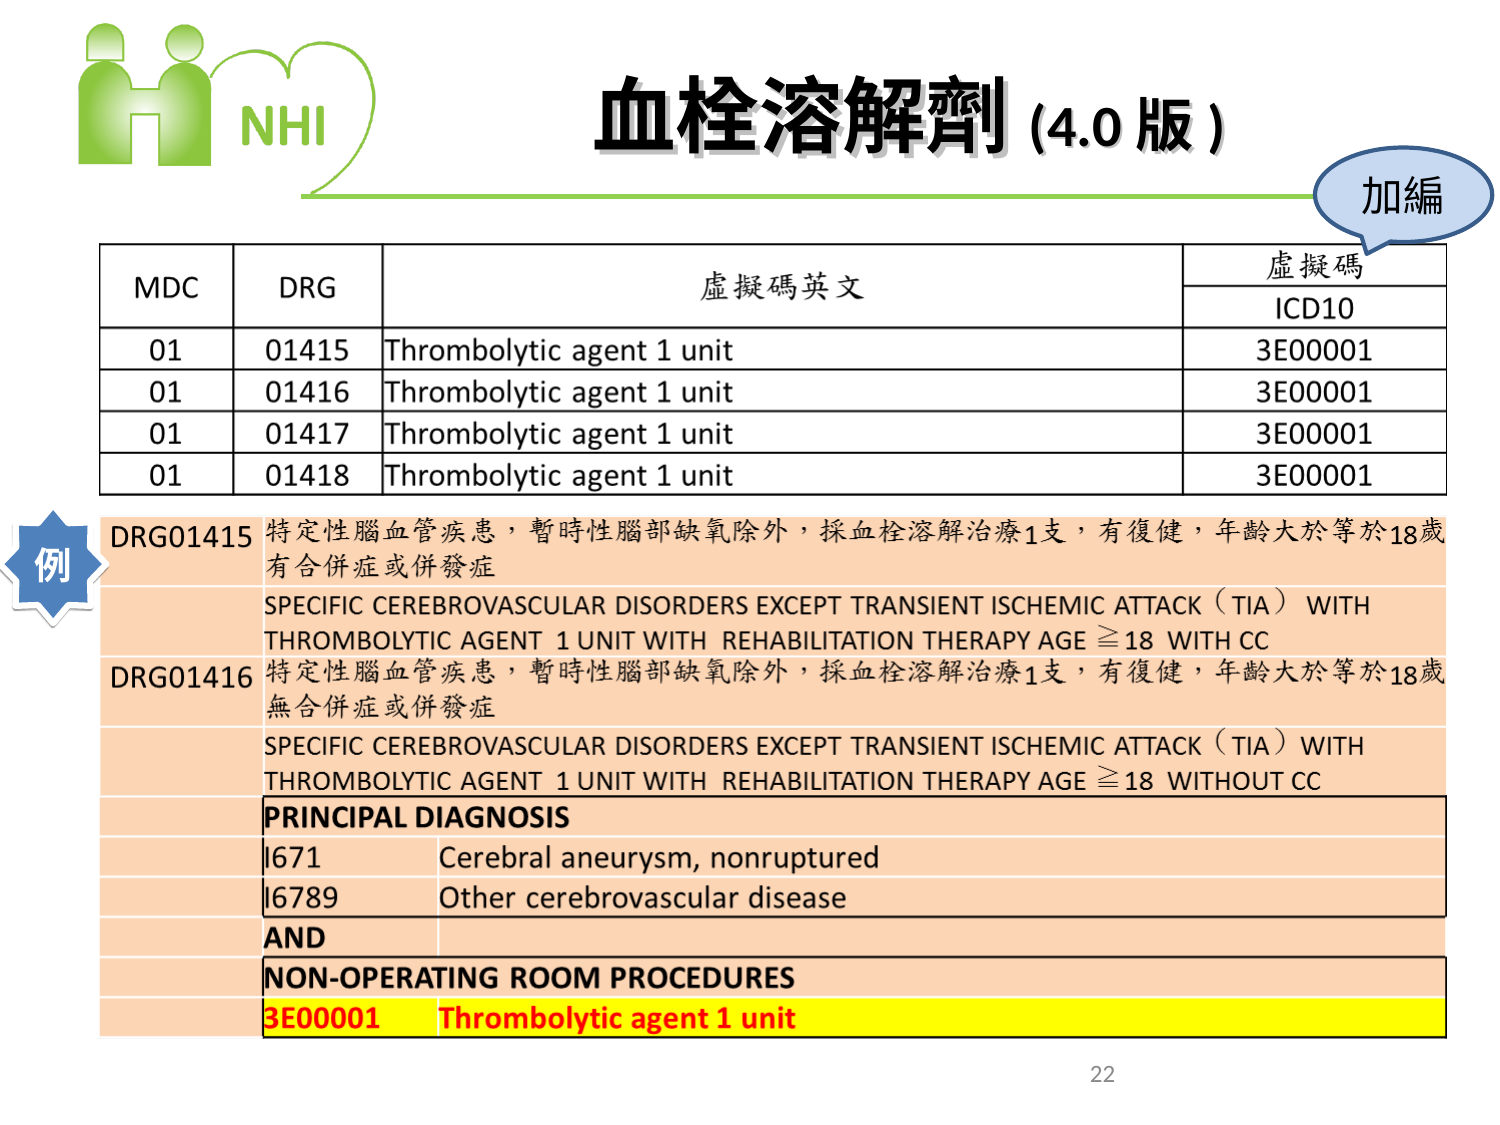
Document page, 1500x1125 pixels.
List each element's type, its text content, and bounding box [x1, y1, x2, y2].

title 血栓溶解劑(4.0版) [371, 19, 1447, 207]
text_box 22 [1074, 1059, 1426, 1103]
text_box 例 [0, 505, 107, 624]
text_box 加編 [1315, 147, 1493, 254]
picture [98, 234, 1447, 1059]
